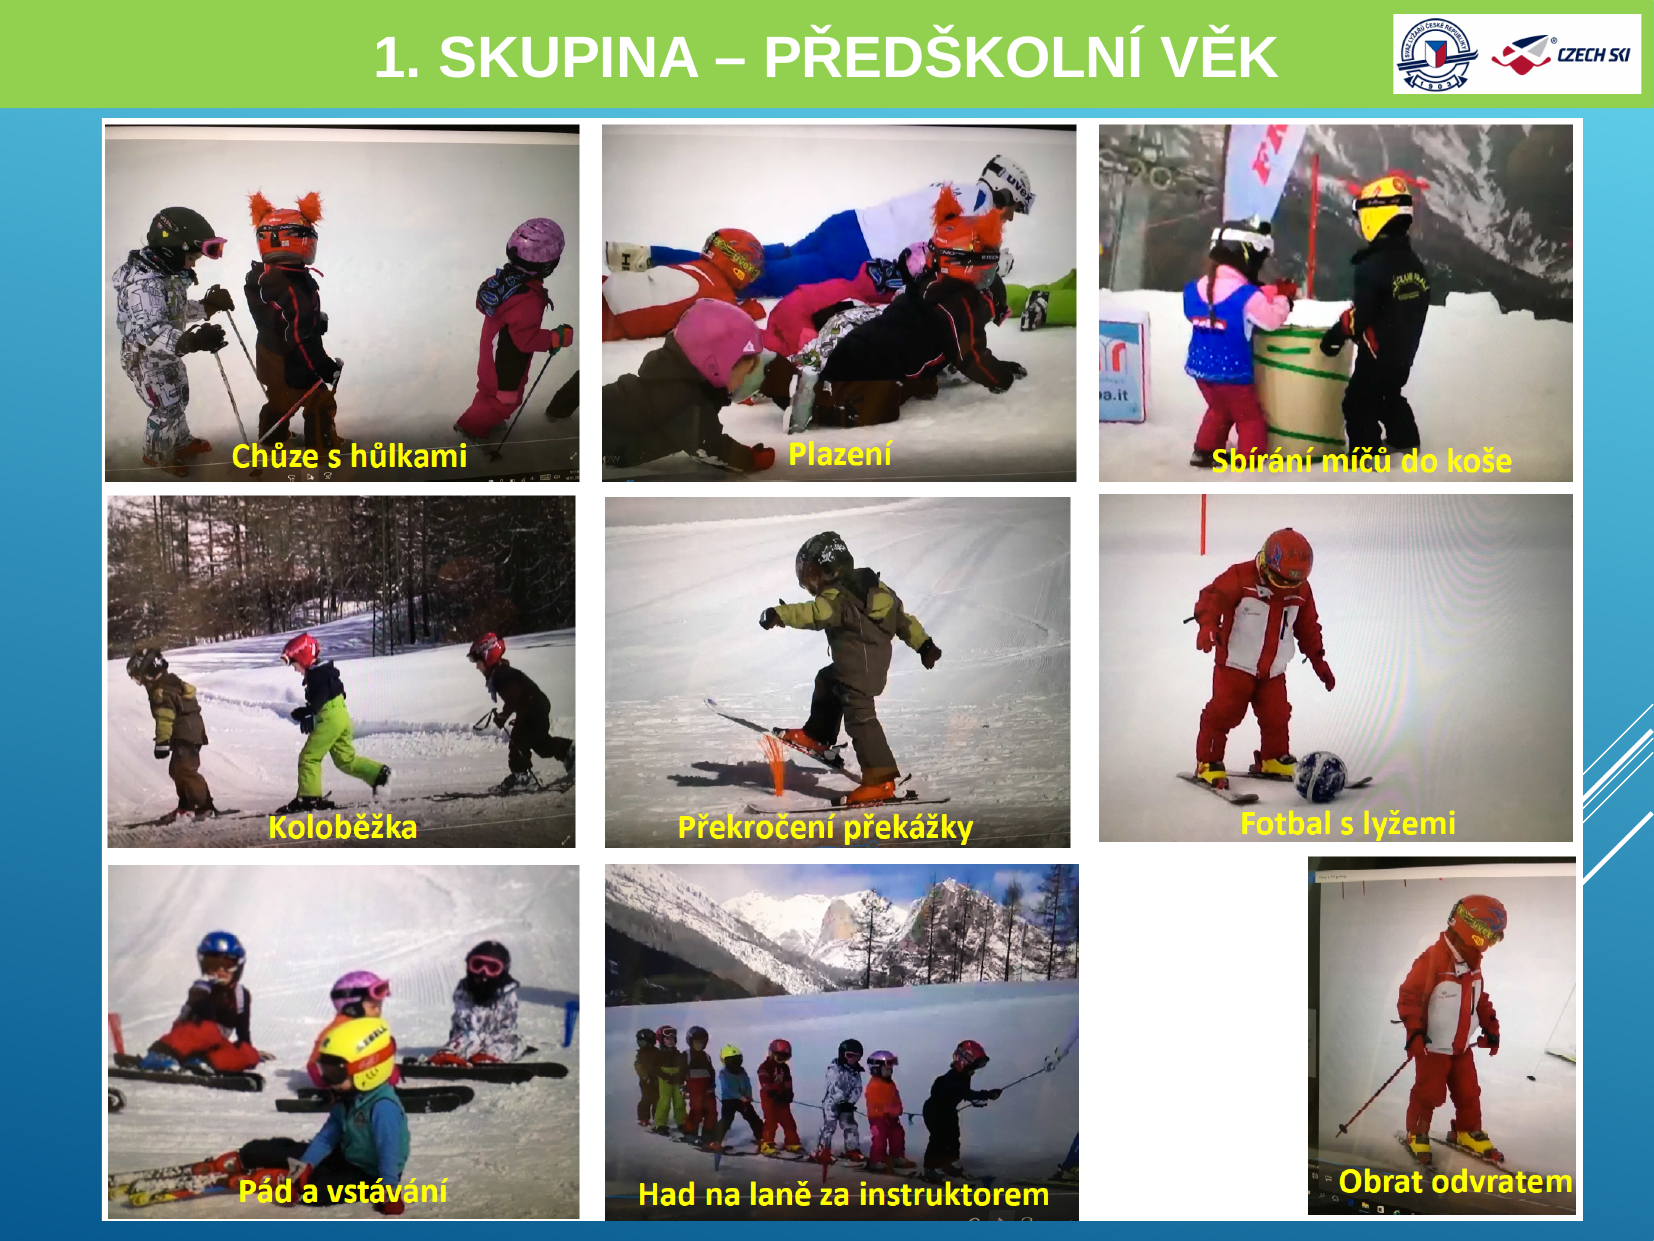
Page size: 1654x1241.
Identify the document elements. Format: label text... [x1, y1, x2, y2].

picture [1393, 14, 1642, 94]
title 1. Skupina – předškolní věk [0, 0, 1654, 109]
picture [101, 118, 1583, 1221]
